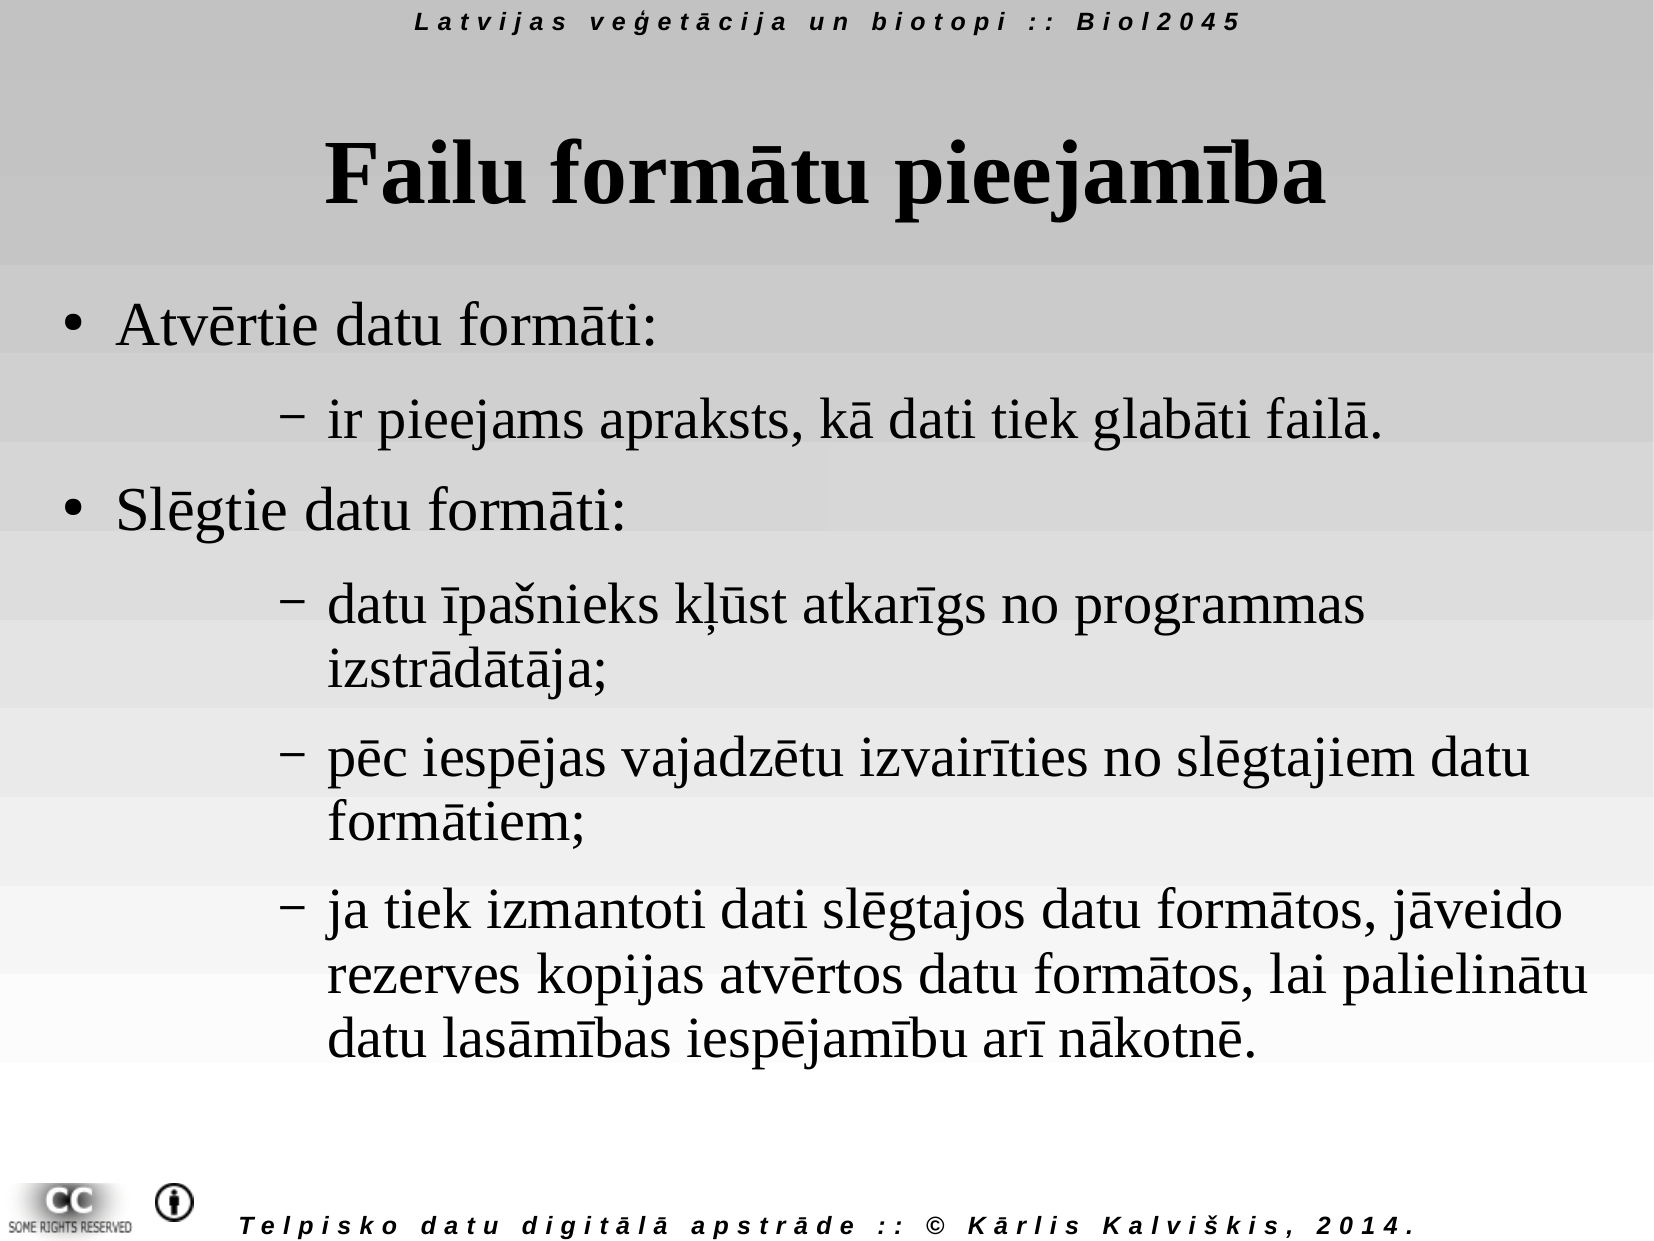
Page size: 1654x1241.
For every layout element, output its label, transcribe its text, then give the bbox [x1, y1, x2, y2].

list Atvērtie datu formāti: ir pieejams apraksts, kā dati tiek glabāti failā. Slēgtie datu formāti: datu īpašnieks kļūst atkarīgs no programmas izstrādātāja; pēc iespējas vajadzētu izvairīties no slēgtajiem datu formātiem; ja tiek izmantoti dati slēgtajos datu formātos, jāveido rezerves kopijas atvērtos datu formātos, lai palielinātu datu lasāmības iespējamību arī nākotnē. [44, 289, 1610, 1113]
picture [0, 0, 1654, 1241]
title Failu formātu pieejamība [29, 49, 1625, 296]
